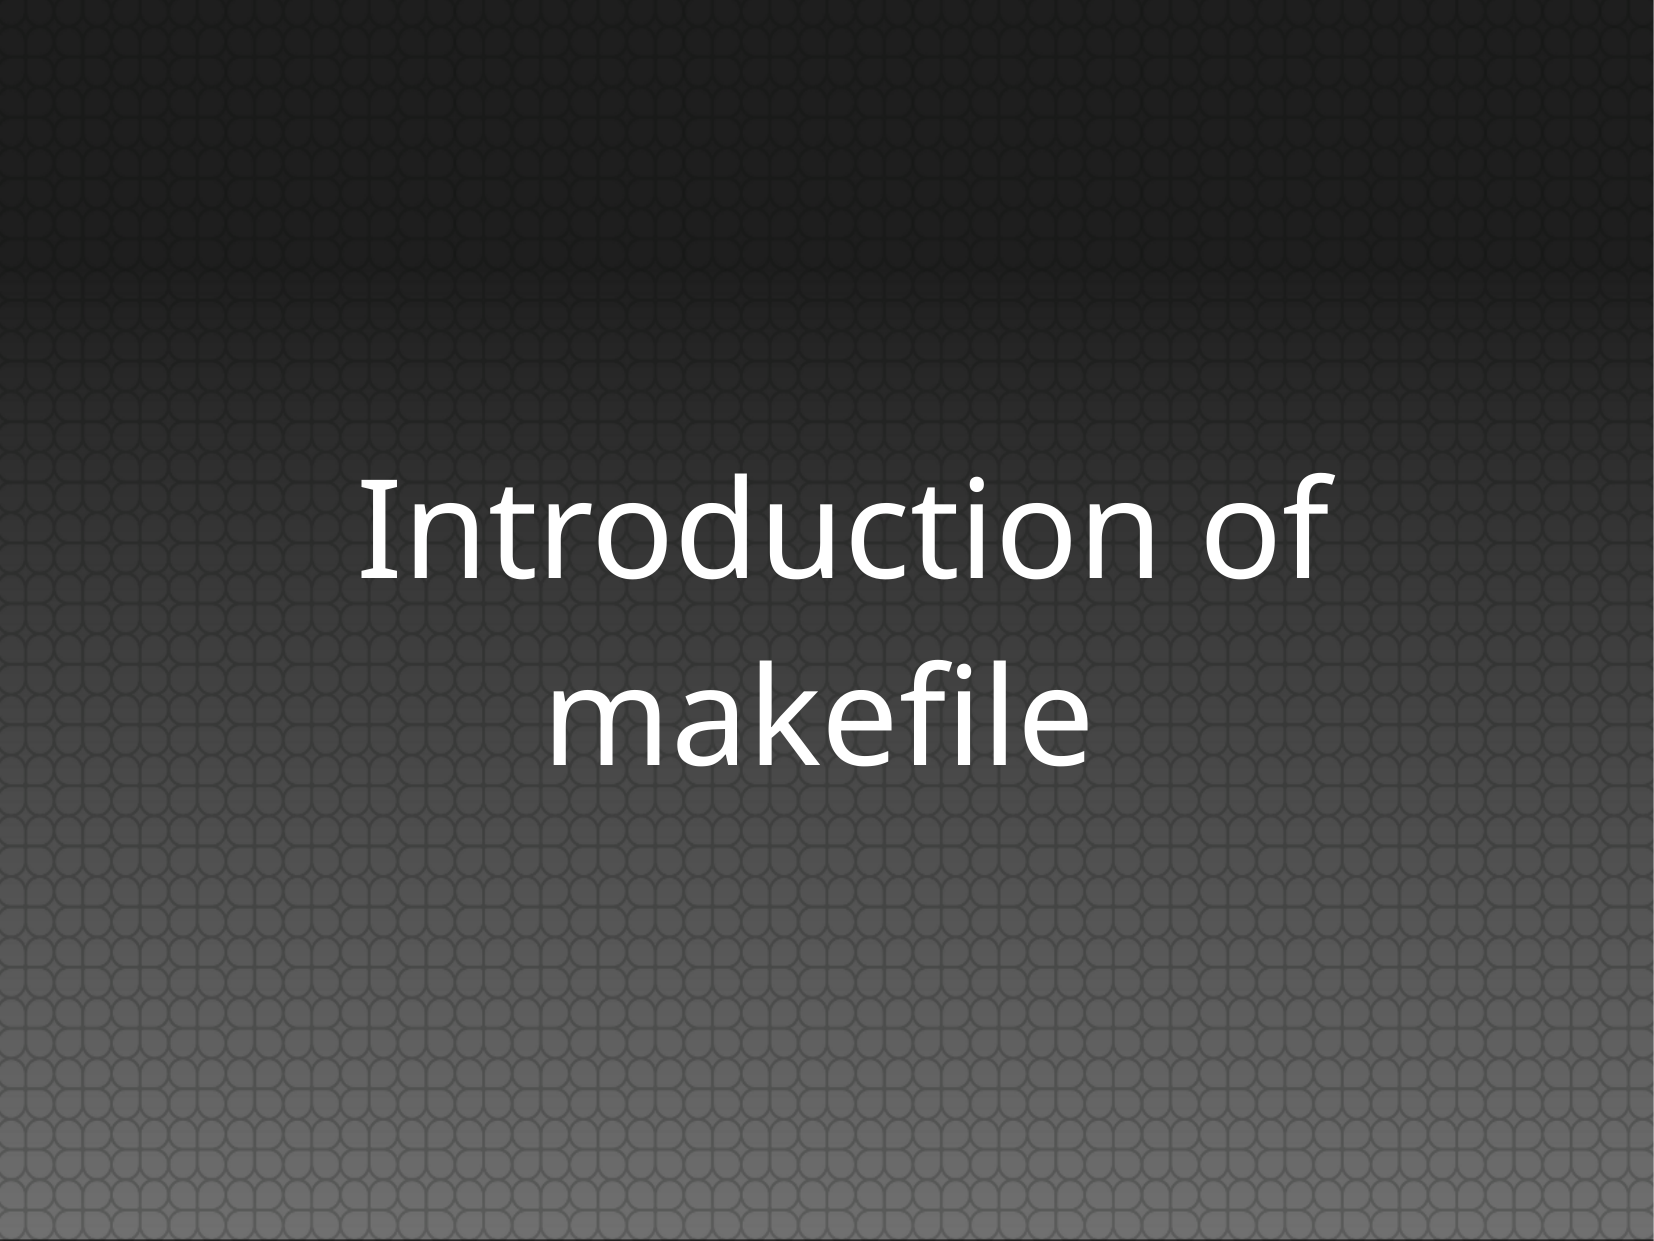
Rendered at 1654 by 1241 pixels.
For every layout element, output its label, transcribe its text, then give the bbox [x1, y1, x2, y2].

picture [0, 0, 1654, 1241]
title Introduction of makefile [75, 414, 1564, 824]
